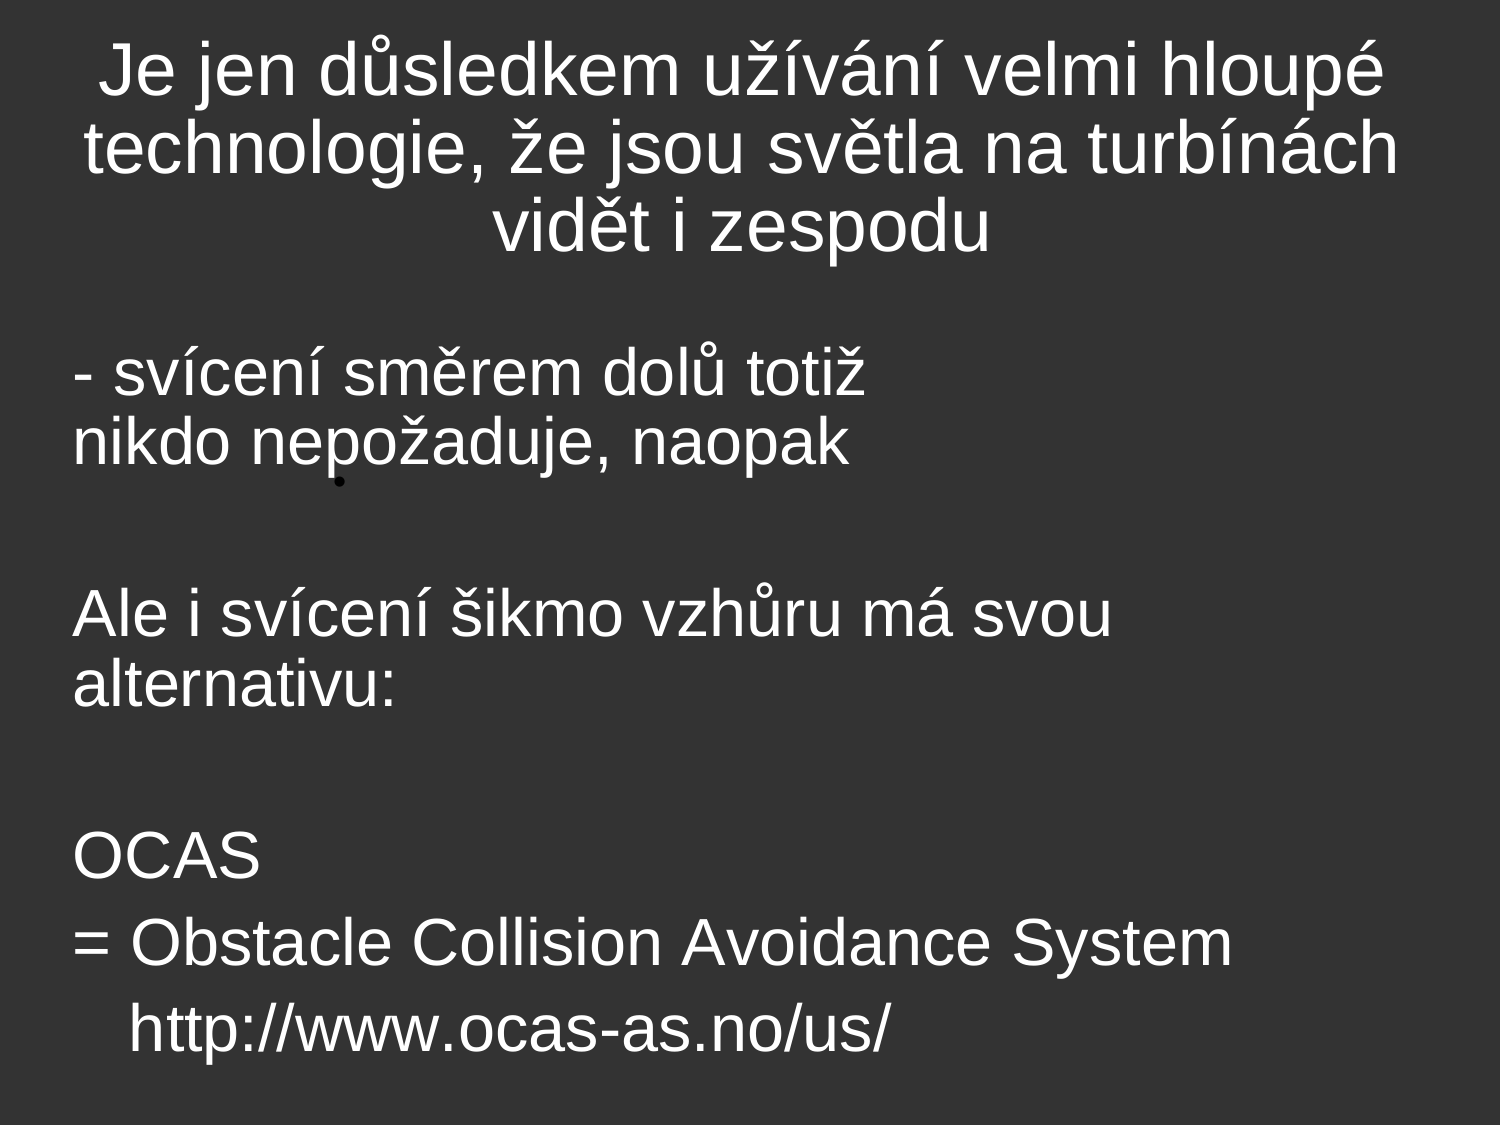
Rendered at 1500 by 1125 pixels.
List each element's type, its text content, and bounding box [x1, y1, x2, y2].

title Je jen důsledkem užívání velmi hloupé technologie, že jsou světla na turbínách vidět i zespodu [67, 29, 1418, 354]
list - svícení směrem dolů totiž nikdo nepožaduje, naopak Ale i svícení šikmo vzhůru má svou alternativu: OCAS = Obstacle Collision Avoidance System http://www.ocas-as.no/us/ [72, 339, 1423, 1082]
text_box • [318, 449, 1196, 690]
